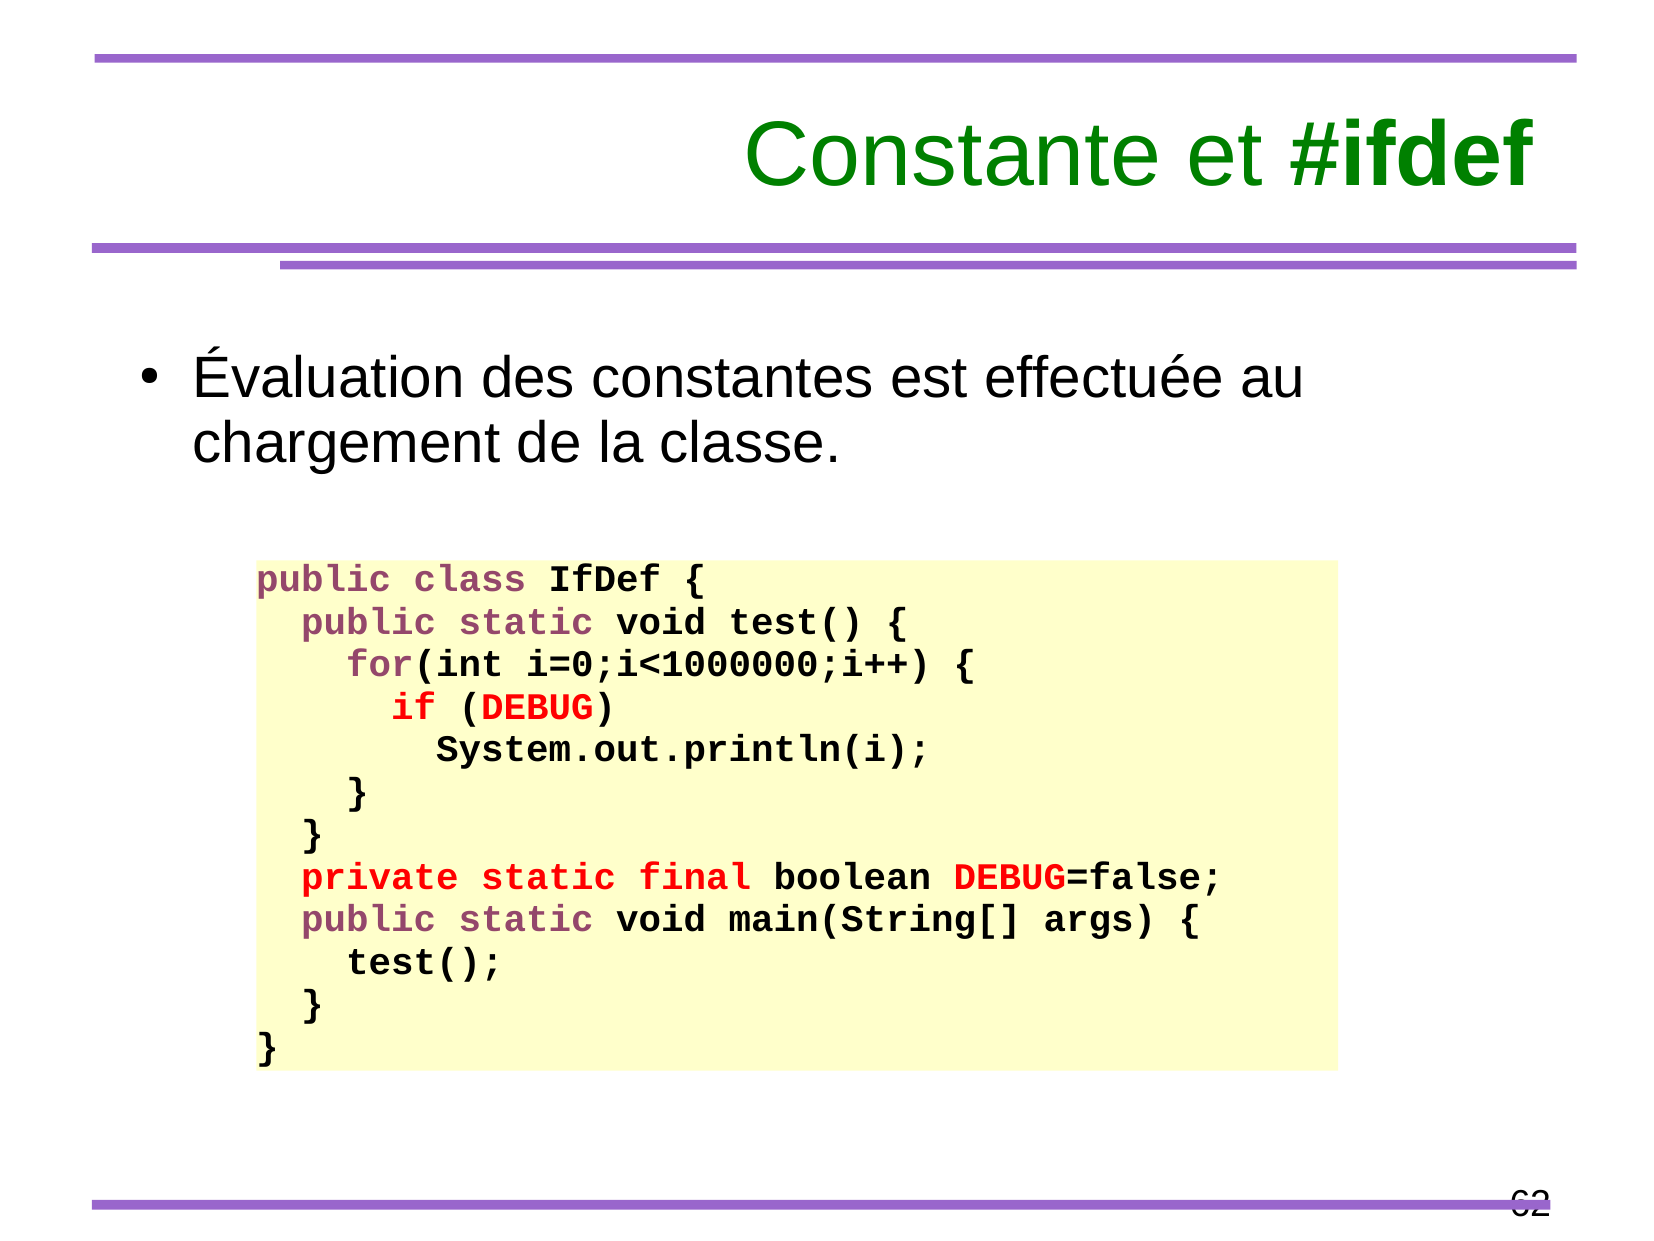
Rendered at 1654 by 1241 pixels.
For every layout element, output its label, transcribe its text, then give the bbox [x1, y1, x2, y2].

title Constante et #ifdef [121, 49, 1534, 257]
list Évaluation des constantes est effectuée au chargement de la classe. [121, 344, 1534, 1127]
text_box public class IfDef { public static void test() { for(int i=0;i<1000000;i++) { if (DEBUG) System.out.println(i); } } private static final boolean DEBUG=false; public static void main(String[] args) { test(); } } [256, 560, 1339, 1071]
